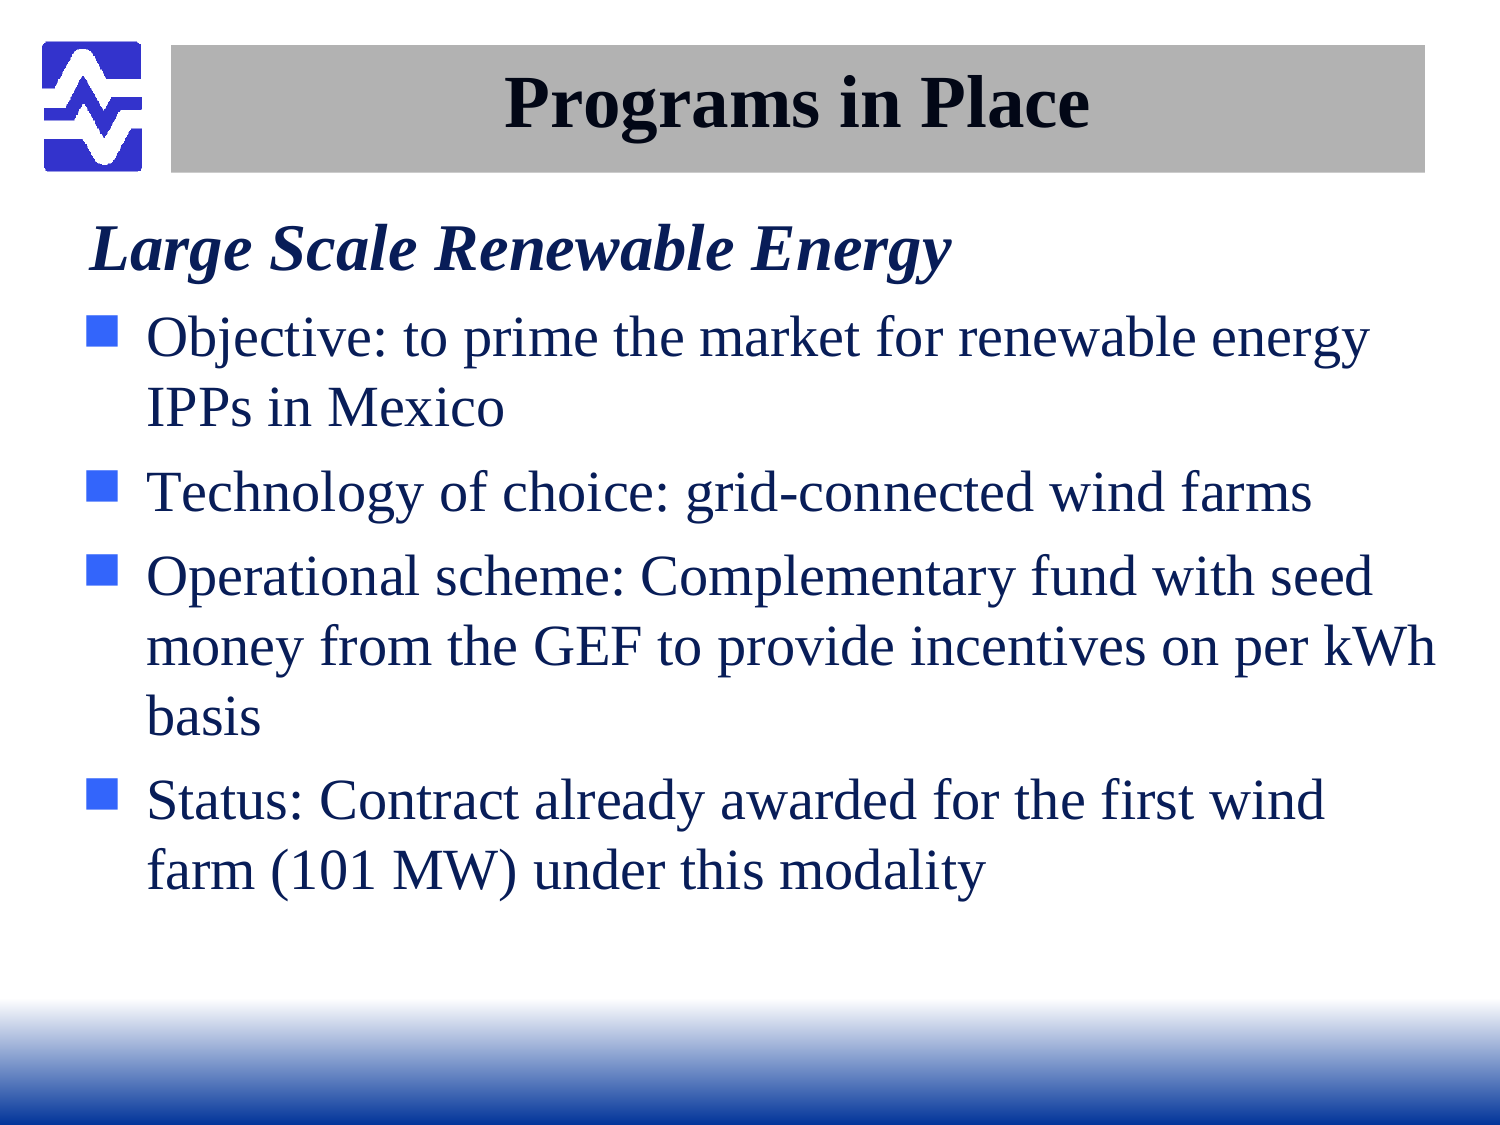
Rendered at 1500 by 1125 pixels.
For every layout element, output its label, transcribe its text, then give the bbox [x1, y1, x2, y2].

list Large Scale Renewable Energy Objective: to prime the market for renewable energy IPPs in Mexico Technology of choice: grid-connected wind farms Operational scheme: Complementary fund with seed money from the GEF to provide incentives on per kWh basis Status: Contract already awarded for the first wind farm (101 MW) under this modality [74, 196, 1459, 1059]
title Programs in Place [171, 45, 1425, 173]
